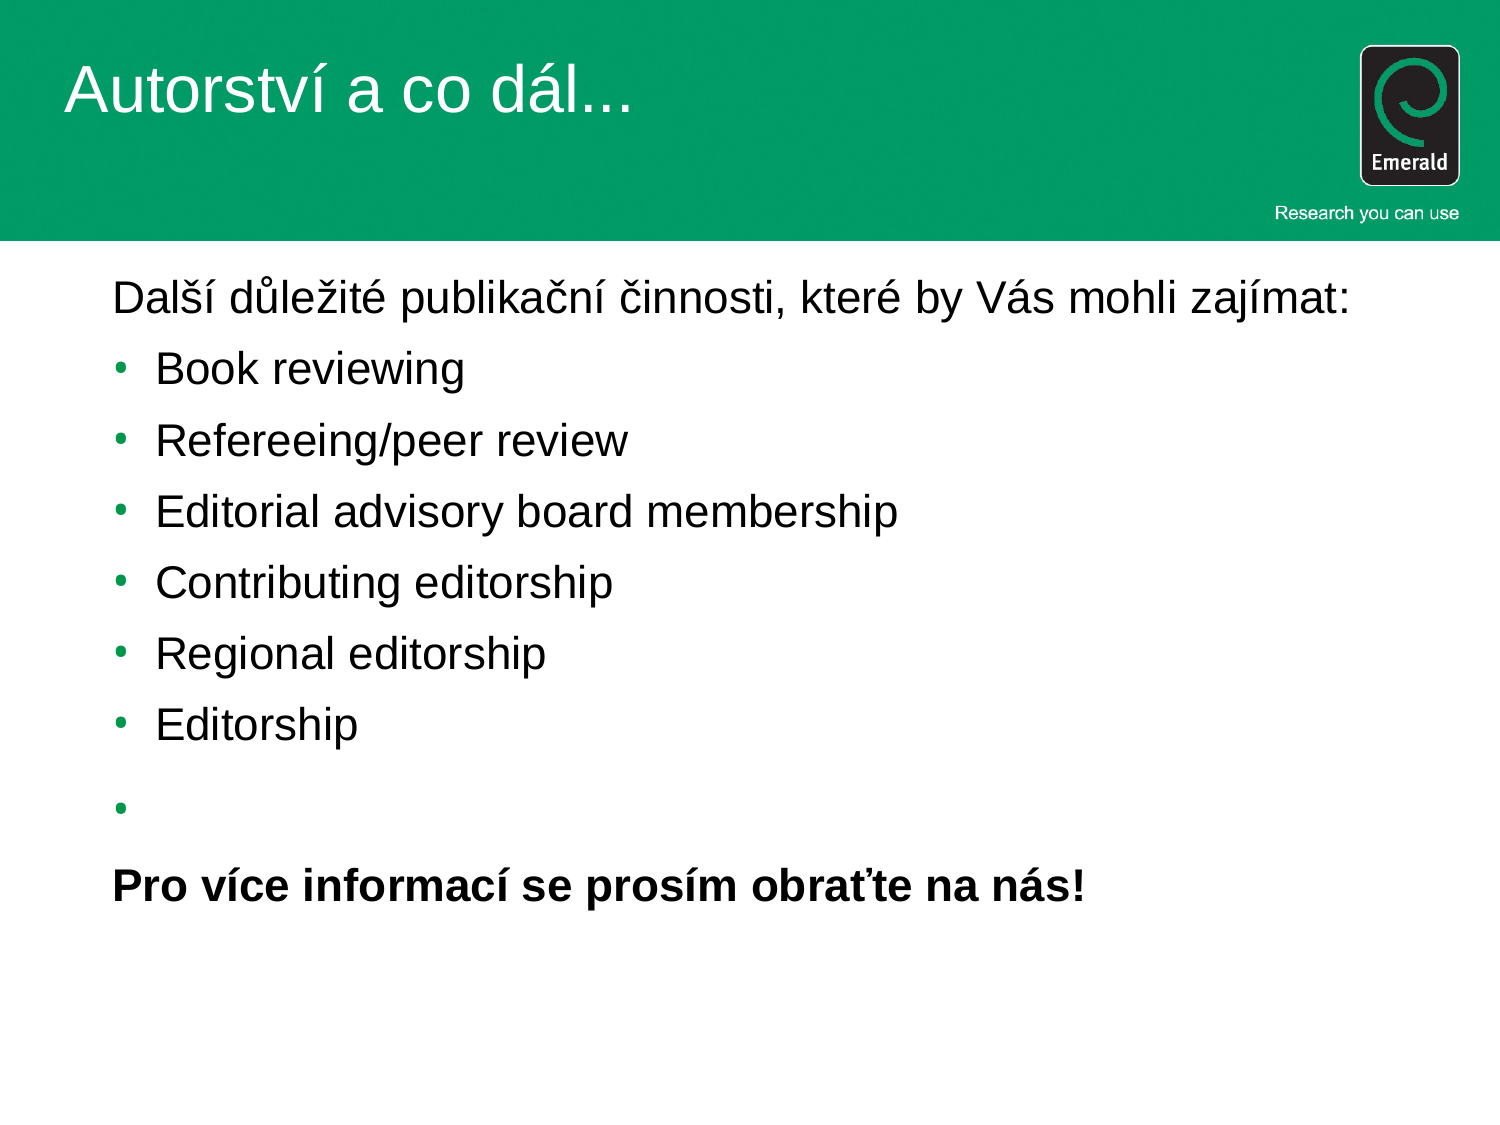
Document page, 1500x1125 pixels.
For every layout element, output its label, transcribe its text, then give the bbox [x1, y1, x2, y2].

title Autorství a co dál... [64, 54, 1253, 236]
list Další důležité publikační činnosti, které by Vás mohli zajímat: Book reviewing Refereeing/peer review Editorial advisory board membership Contributing editorship Regional editorship Editorship Pro více informací se prosím obraťte na nás! [112, 278, 1438, 951]
